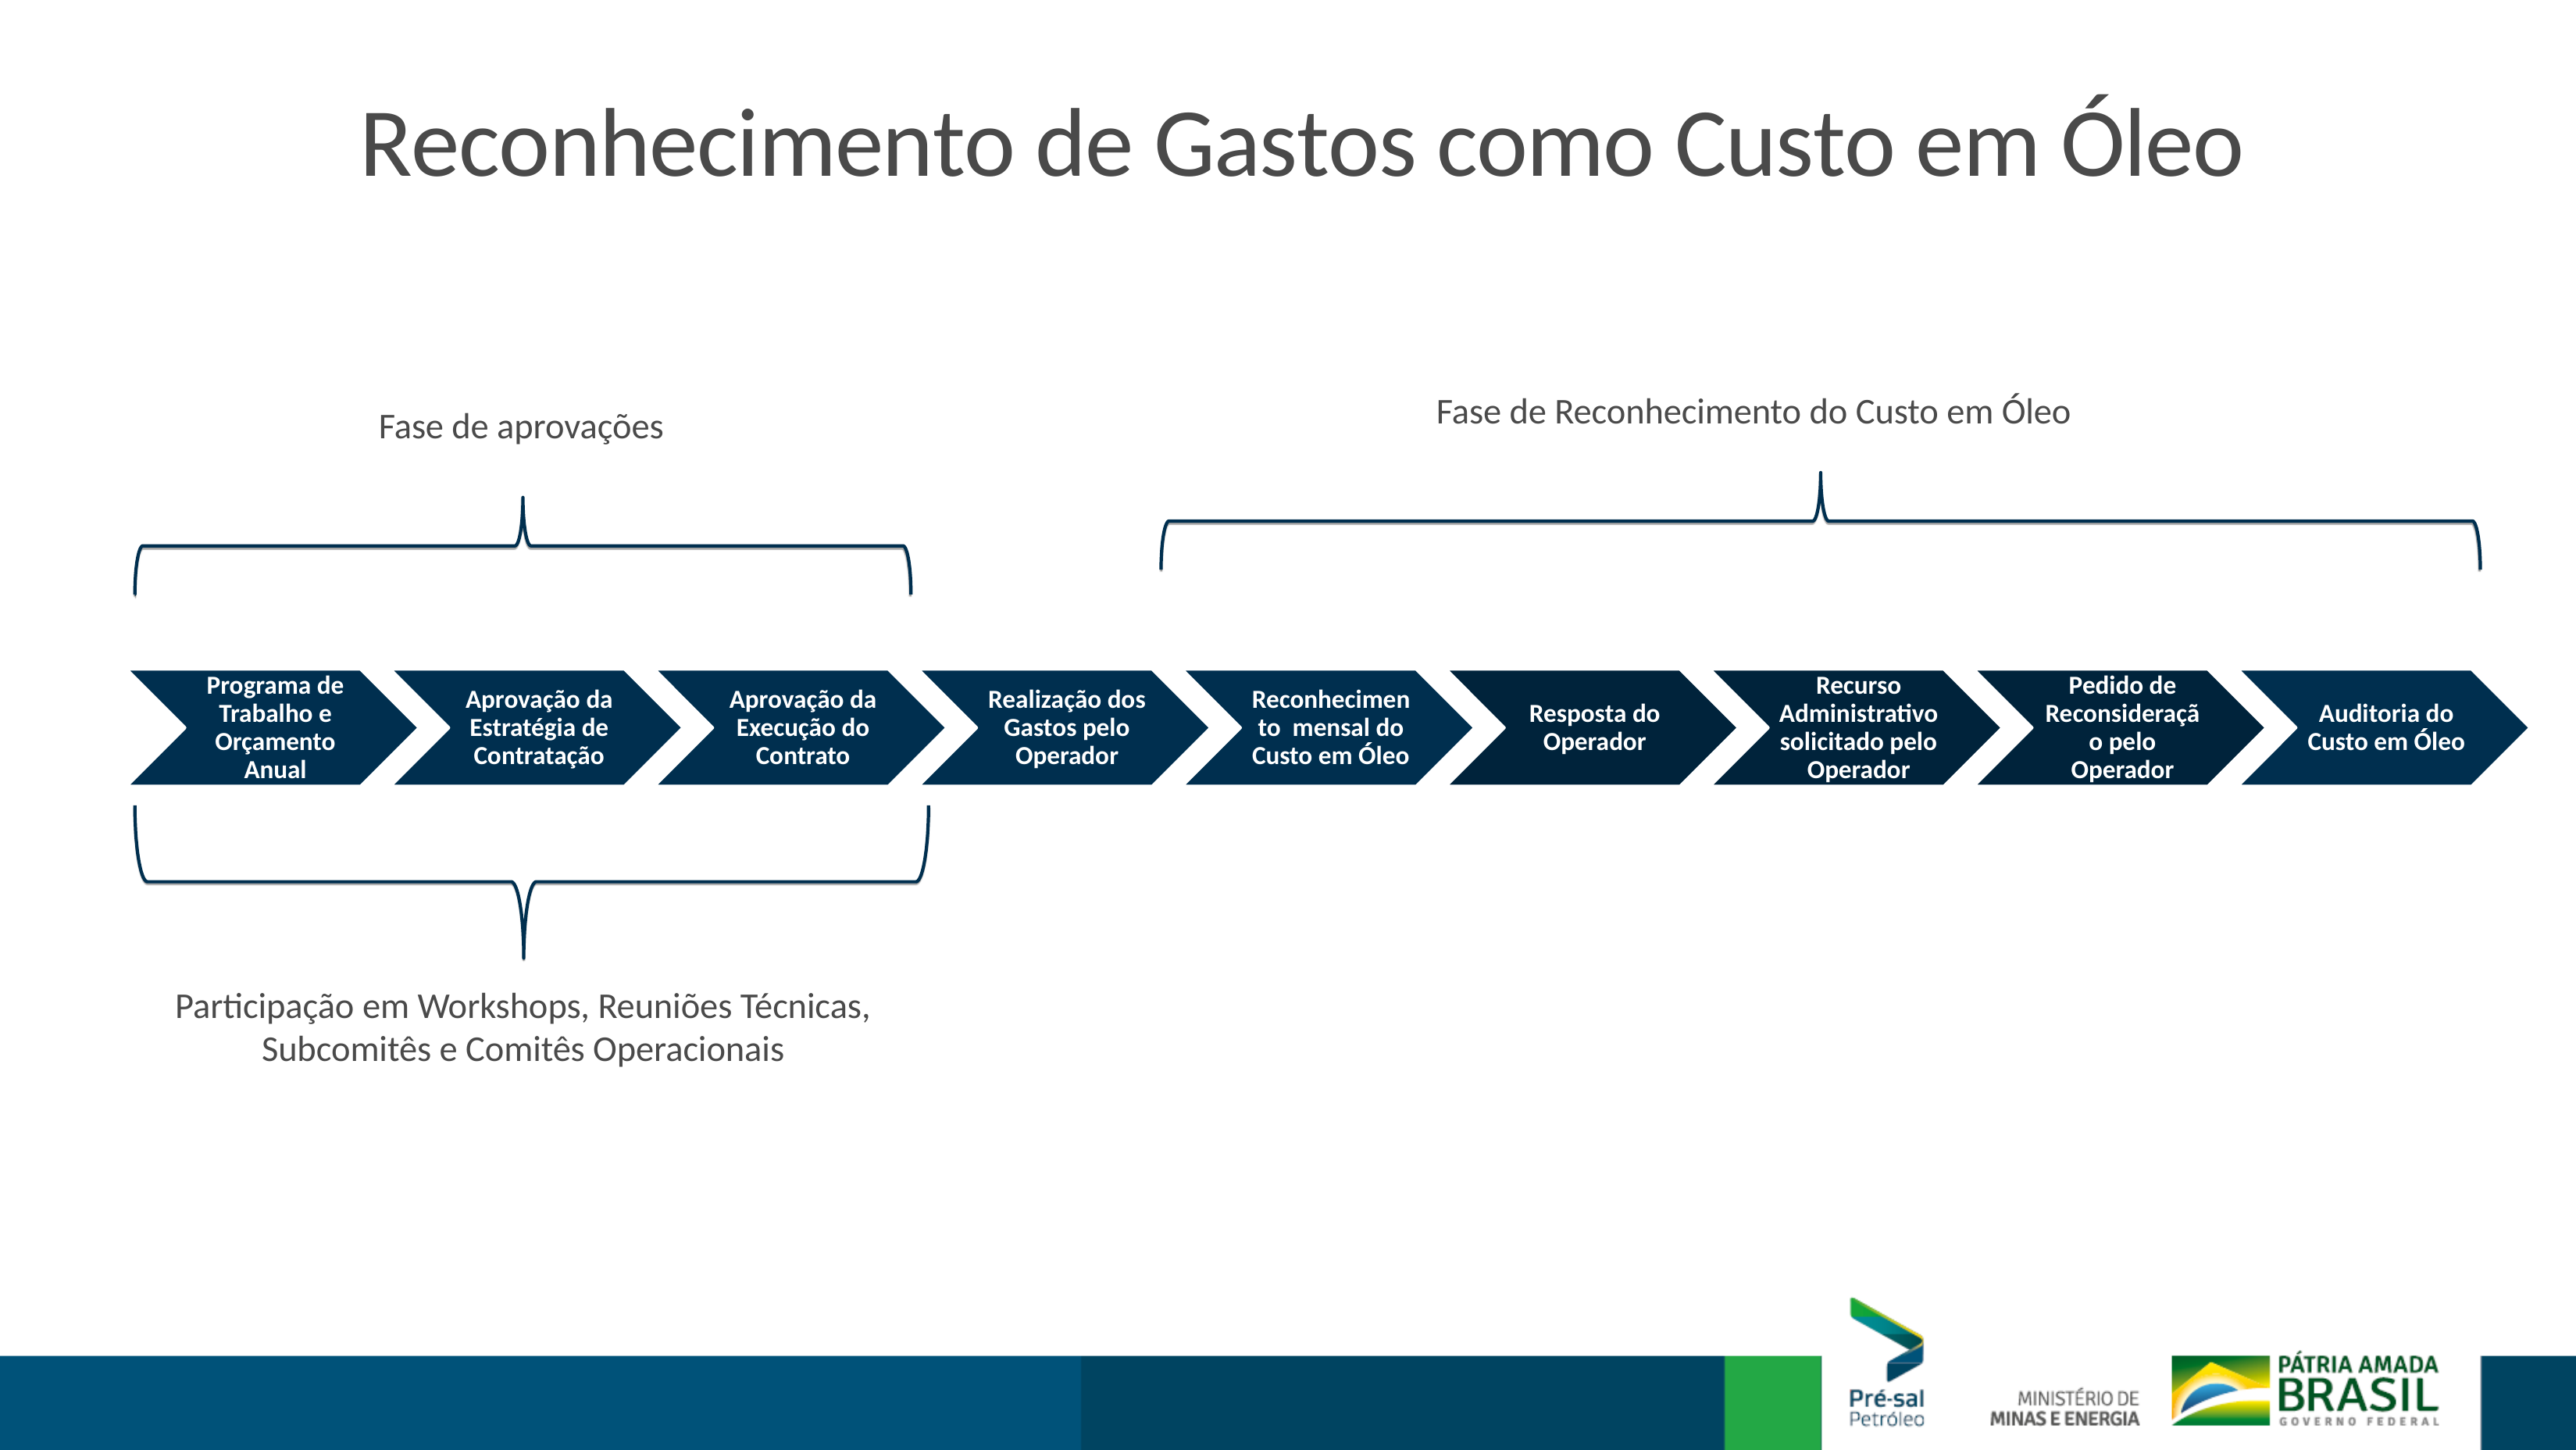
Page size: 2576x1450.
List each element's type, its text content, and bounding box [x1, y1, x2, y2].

text_box Recurso Administrativo solicitado pelo Operador [1709, 669, 2003, 787]
text_box Aprovação da Estratégia de Contratação [390, 669, 683, 787]
text_box Reconhecimento de Gastos como Custo em Óleo [358, 71, 2481, 199]
text_box Reconhecimento mensal do Custo em Óleo [1181, 669, 1475, 787]
text_box Auditoria do Custo em Óleo [2237, 669, 2531, 787]
text_box Participação em Workshops, Reuniões Técnicas, Subcomitês e Comitês Operacionais [134, 976, 912, 1076]
text_box Fase de Reconhecimento do Custo em Óleo [1424, 382, 2093, 438]
text_box Fase de aprovações [366, 396, 680, 452]
text_box Pedido de Reconsideração pelo Operador [1973, 669, 2267, 787]
text_box Aprovação da Execução do Contrato [654, 669, 947, 787]
text_box Realização dos Gastos pelo Operador [918, 669, 1211, 787]
text_box Programa de Trabalho e Orçamento Anual [126, 669, 419, 787]
text_box Resposta do Operador [1445, 669, 1739, 787]
